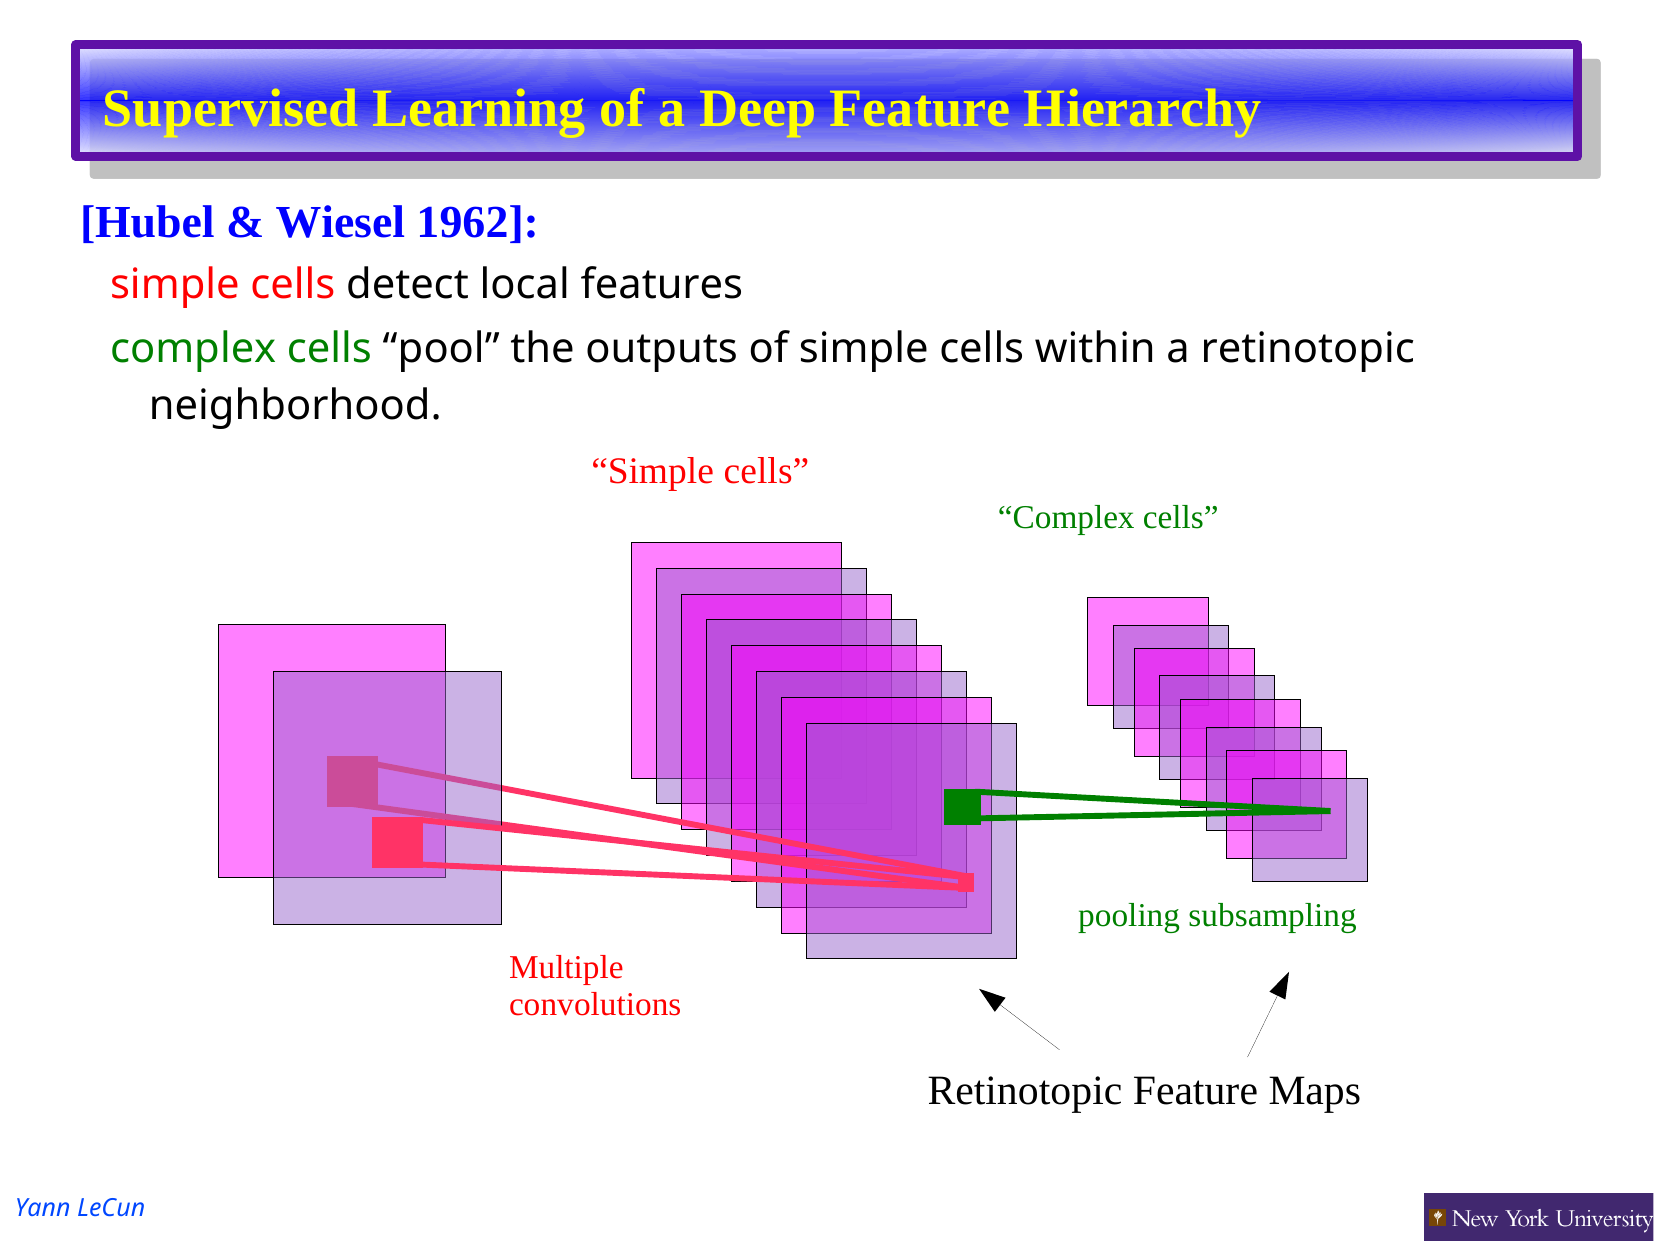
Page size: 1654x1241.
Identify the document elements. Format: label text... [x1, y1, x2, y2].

text_box [218, 624, 502, 925]
text_box “Complex cells” [997, 499, 1352, 578]
text_box [1087, 597, 1368, 882]
text_box “Simple cells” [591, 450, 932, 532]
text_box [706, 831, 885, 865]
list [Hubel & Wiesel 1962]: simple cells detect local features complex cells “pool” the outputs of simple cells within a retinotopic neighborhood. [80, 196, 1453, 1114]
picture [1424, 1193, 1654, 1241]
text_box Retinotopic Feature Maps [927, 1066, 1362, 1125]
title Supervised Learning of a Deep Feature Hierarchy [75, 44, 1578, 157]
text_box [631, 542, 1017, 959]
text_box [681, 826, 701, 830]
text_box Multiple convolutions [509, 949, 801, 1094]
text_box [731, 859, 887, 881]
text_box pooling subsampling [1078, 897, 1368, 1042]
